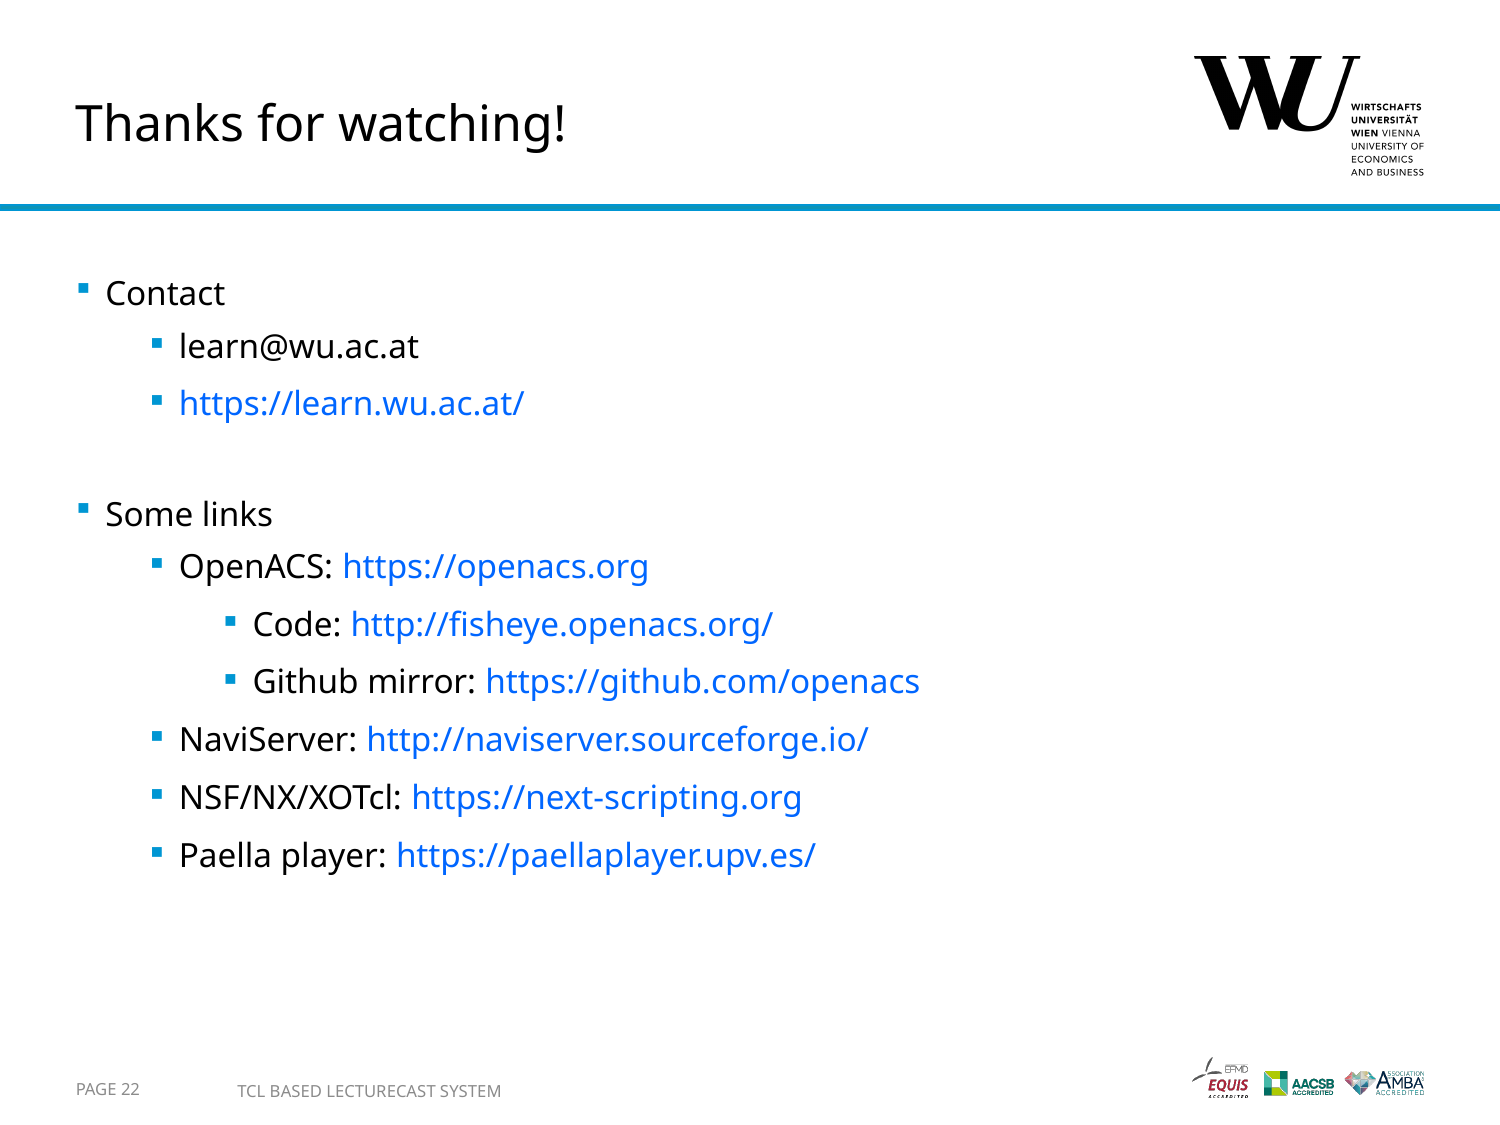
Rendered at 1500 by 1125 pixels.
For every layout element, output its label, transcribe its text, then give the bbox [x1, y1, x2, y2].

list Contact learn@wu.ac.at https://learn.wu.ac.at/ Some links OpenACS: https://openacs.org Code: http://fisheye.openacs.org/ Github mirror: https://github.com/openacs NaviServer: http://naviserver.sourceforge.io/ NSF/NX/XOTcl: https://next-scripting.org Paella player: https://paellaplayer.upv.es/ [75, 264, 1349, 1024]
picture [1194, 56, 1424, 178]
slide_number Page <número> [75, 1065, 223, 1117]
picture [1192, 1057, 1424, 1098]
title Thanks for watching! [75, 36, 1134, 206]
footer Tcl based lecturecast system [223, 1065, 750, 1117]
